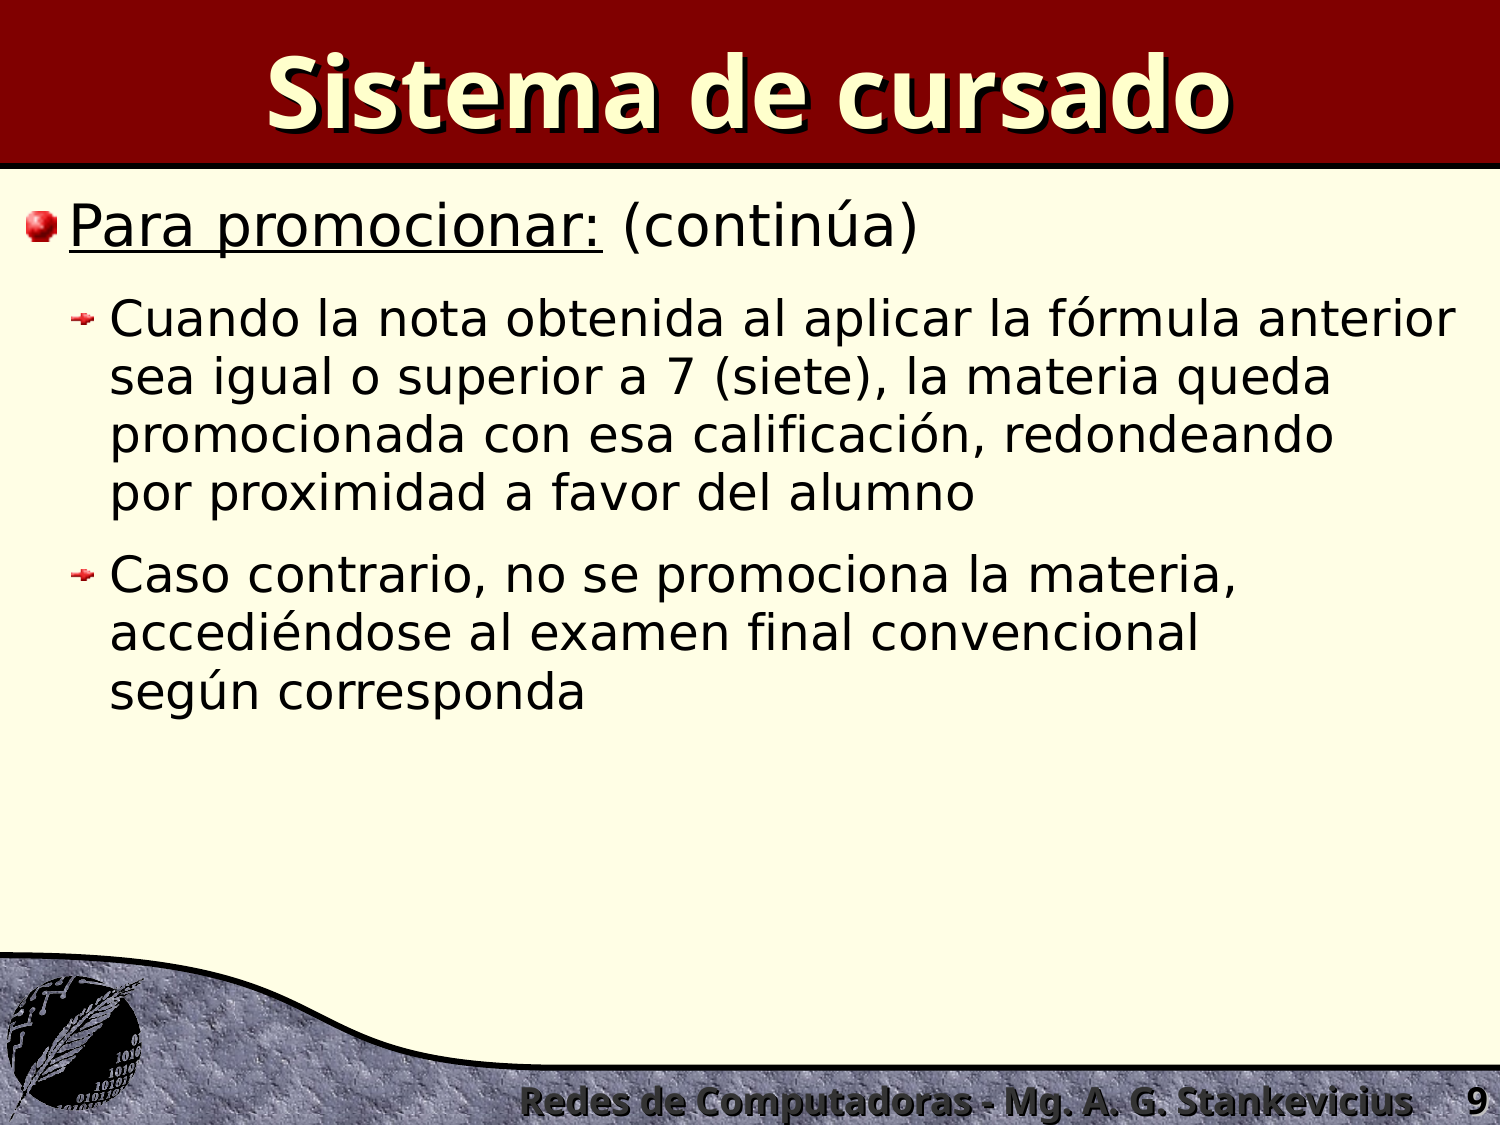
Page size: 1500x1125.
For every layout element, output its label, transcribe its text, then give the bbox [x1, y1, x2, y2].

picture [790, 1100, 795, 1110]
list Para promocionar: (continúa) Cuando la nota obtenida al aplicar la fórmula anterior sea igual o superior a 7 (siete), la materia queda promocionada con esa calificación, redondeando por proximidad a favor del alumno Caso contrario, no se promociona la materia, accediéndose al examen final convencional según corresponda [11, 192, 1486, 845]
picture [1047, 1100, 1054, 1110]
picture [0, 959, 1500, 1125]
title Sistema de cursado [15, 5, 1485, 160]
